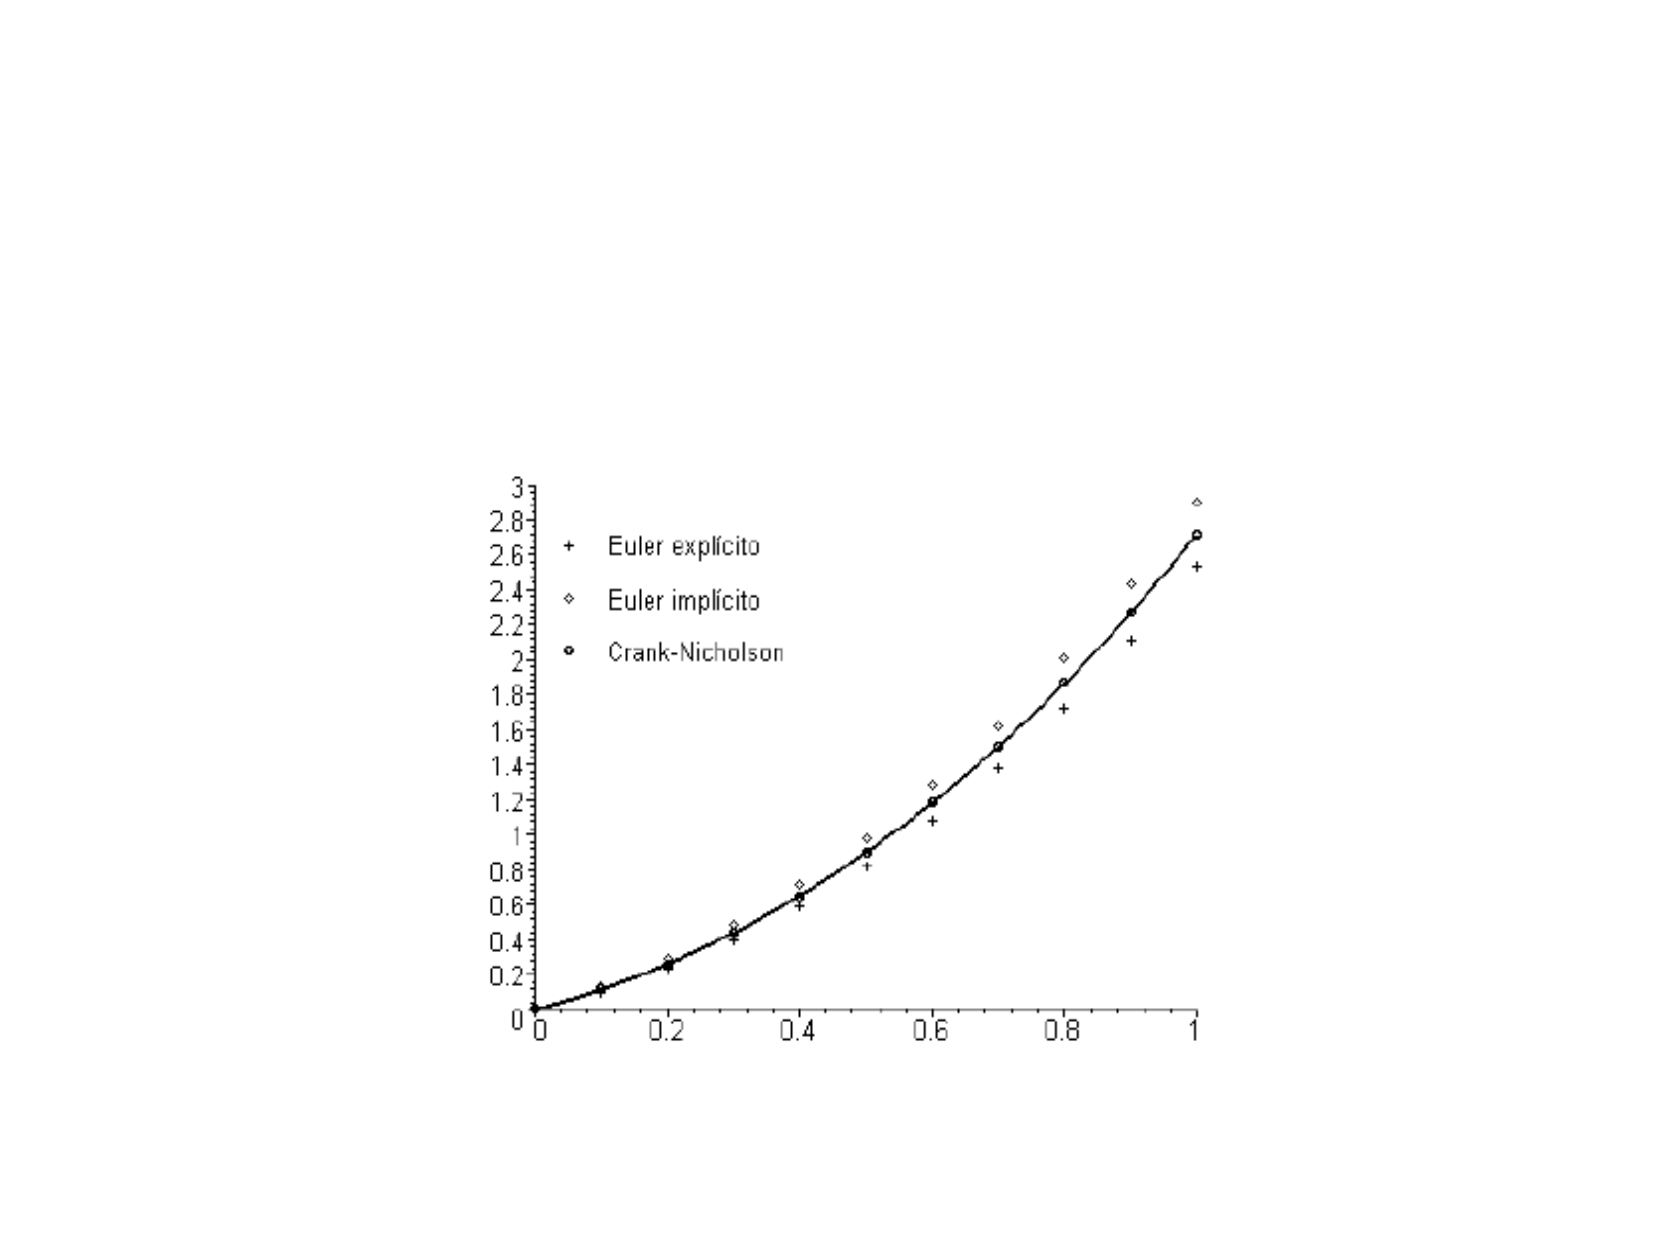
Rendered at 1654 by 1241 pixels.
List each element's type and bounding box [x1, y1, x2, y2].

picture [159, 333, 1441, 1111]
